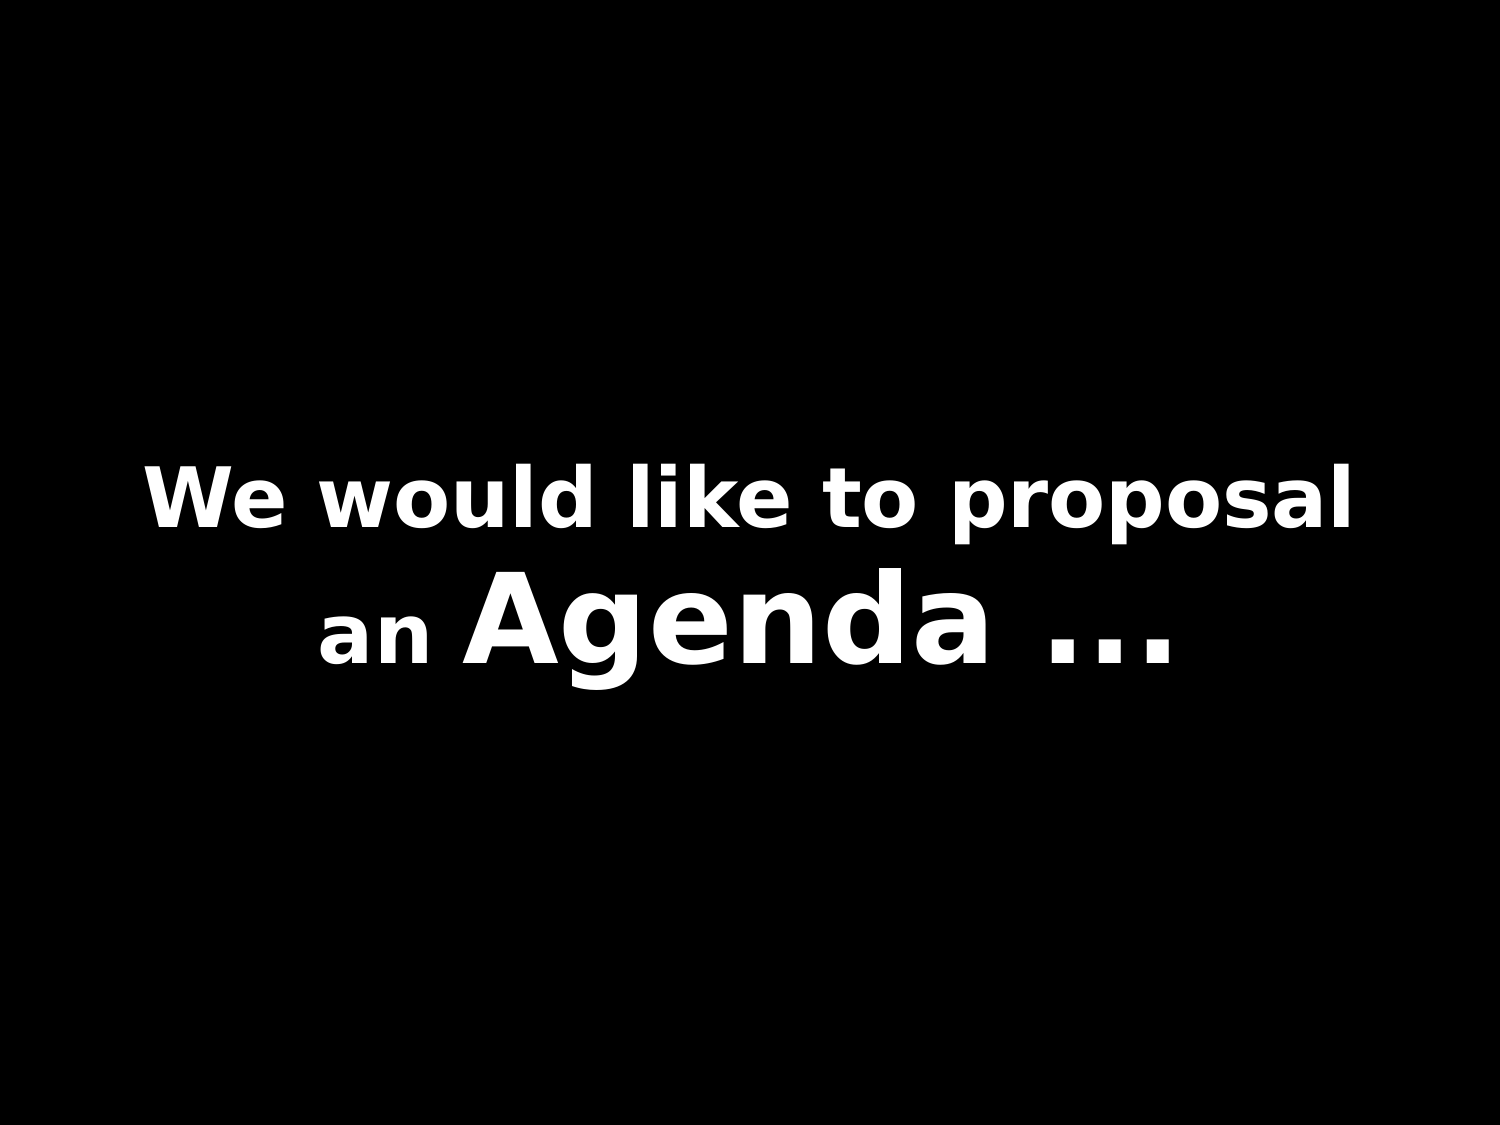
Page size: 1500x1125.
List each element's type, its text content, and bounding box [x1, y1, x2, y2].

title We would like to proposal an Agenda ... [75, 44, 1425, 1099]
